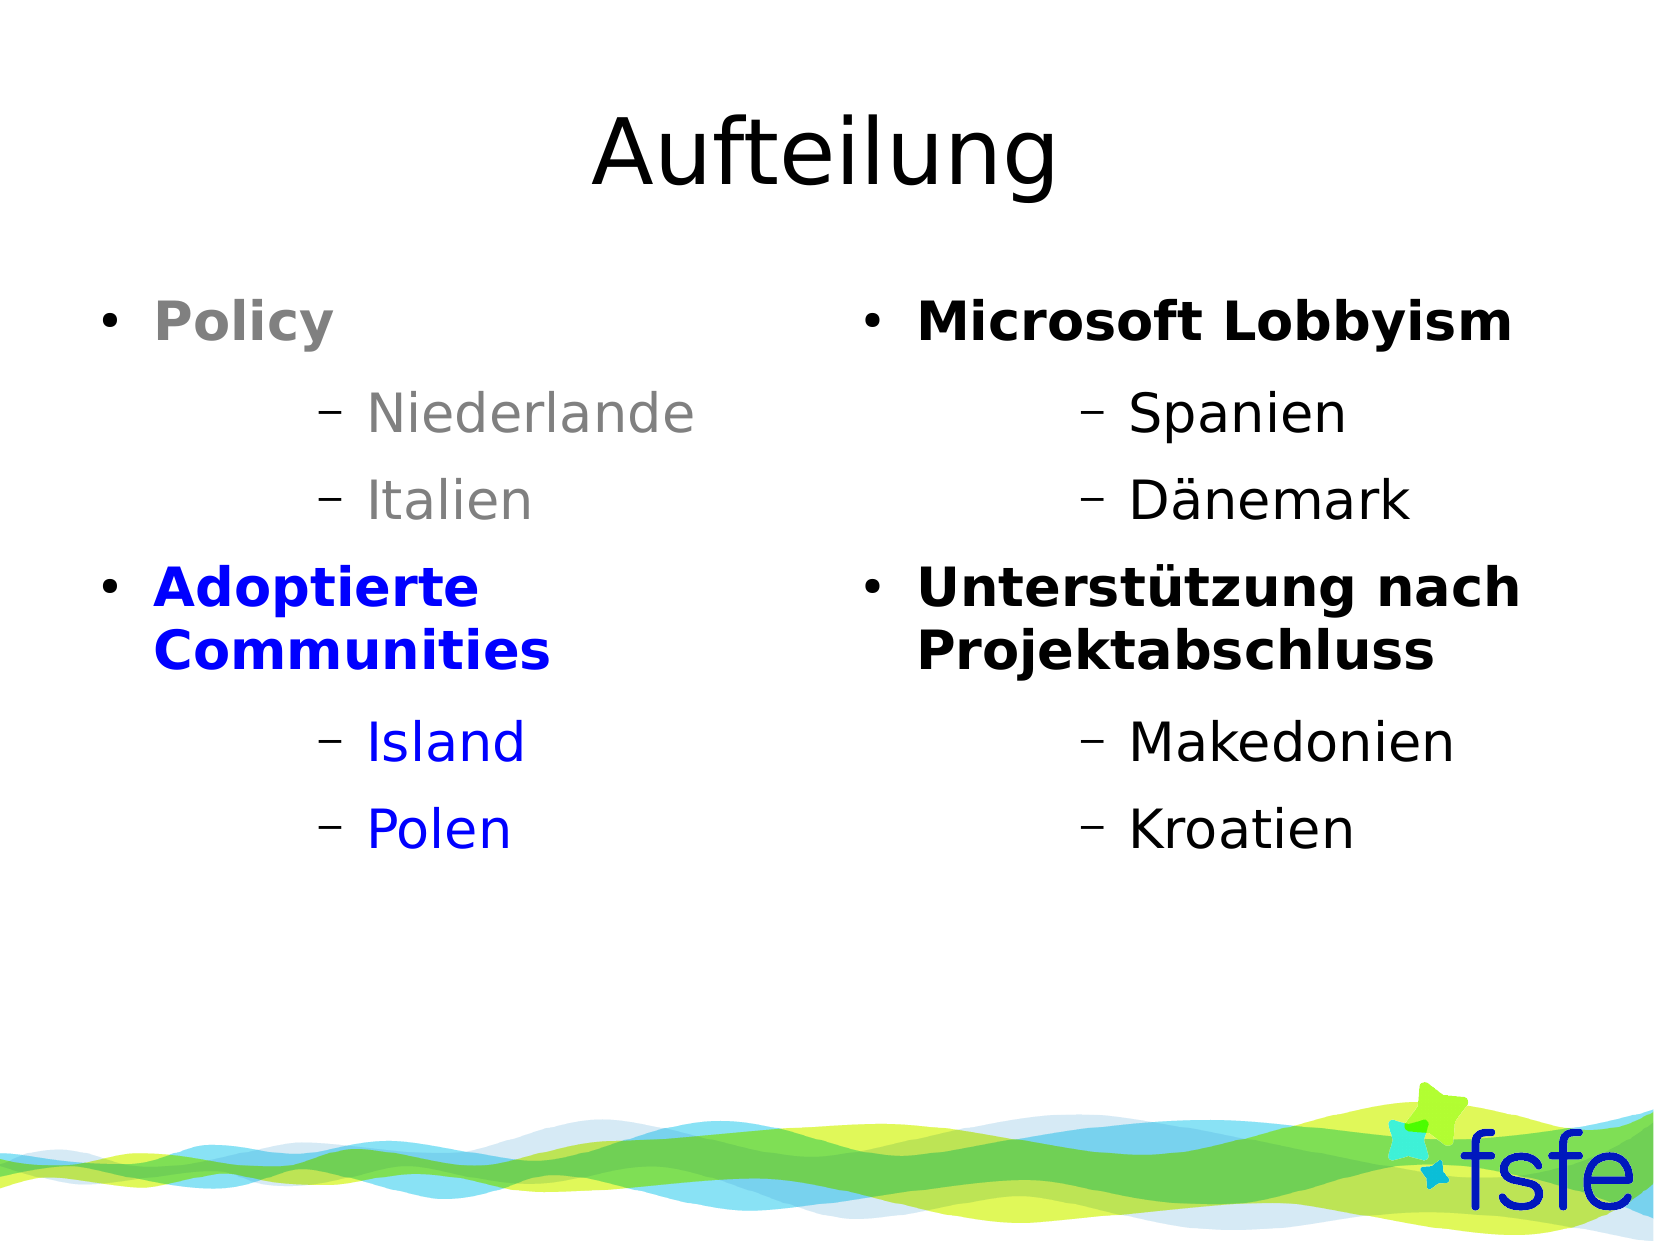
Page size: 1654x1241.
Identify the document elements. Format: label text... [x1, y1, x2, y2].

list Microsoft Lobbyism Spanien Dänemark Unterstützung nach Projektabschluss Makedonien Kroatien [845, 290, 1572, 1010]
title Aufteilung [82, 49, 1571, 257]
picture [0, 1081, 1654, 1241]
list Policy Niederlande Italien Adoptierte Communities Island Polen [82, 290, 809, 1010]
